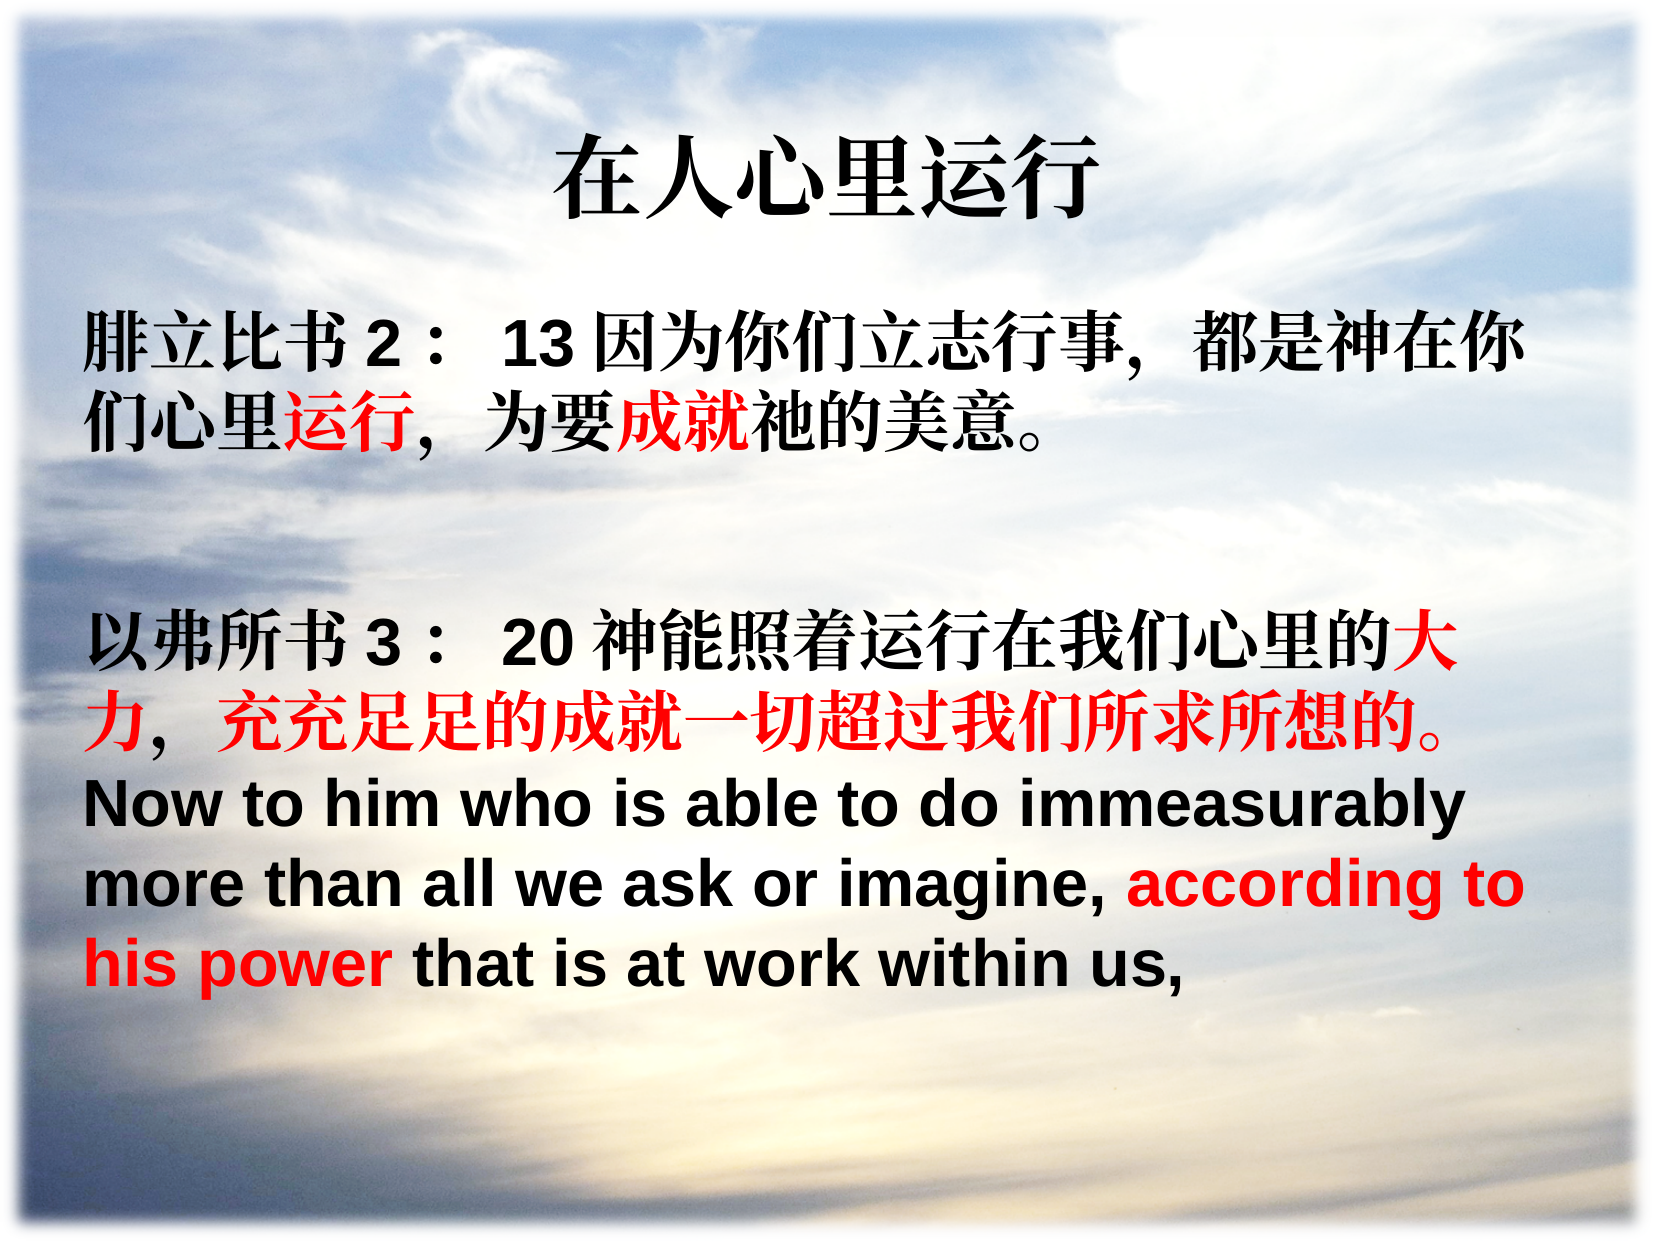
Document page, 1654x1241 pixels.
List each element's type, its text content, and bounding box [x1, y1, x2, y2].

list 腓立比书2：13因为你们立志行事，都是神在你们心里运行，为要成就祂的美意。 以弗所书3：20神能照着运行在我们心里的大力，充充足足的成就一切超过我们所求所想的。 Now to him who is able to do immeasurably more than all we ask or imagine, according to his power that is at work within us, [82, 300, 1571, 1109]
title 在人心里运行 [82, 49, 1571, 300]
picture [0, 0, 1654, 1241]
